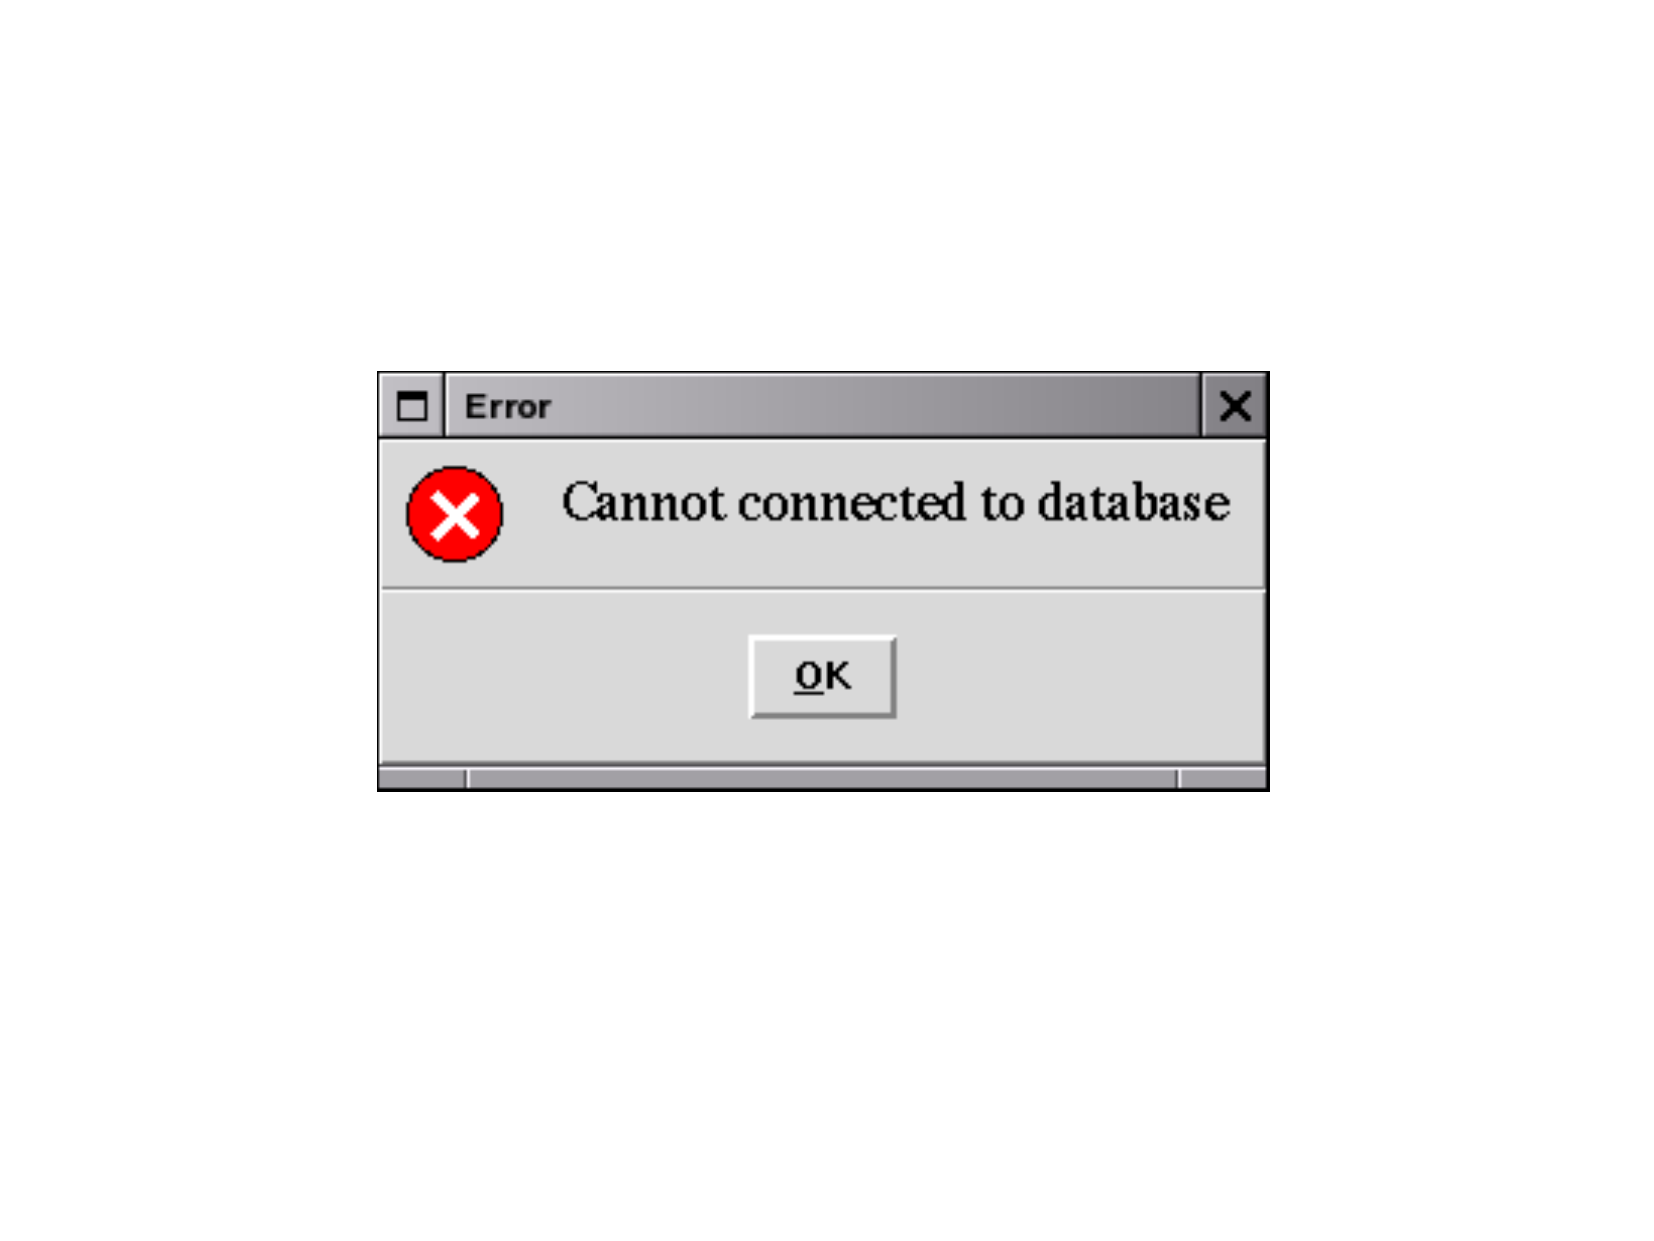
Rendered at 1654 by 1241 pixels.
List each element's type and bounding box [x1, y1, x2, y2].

picture [377, 371, 1270, 792]
